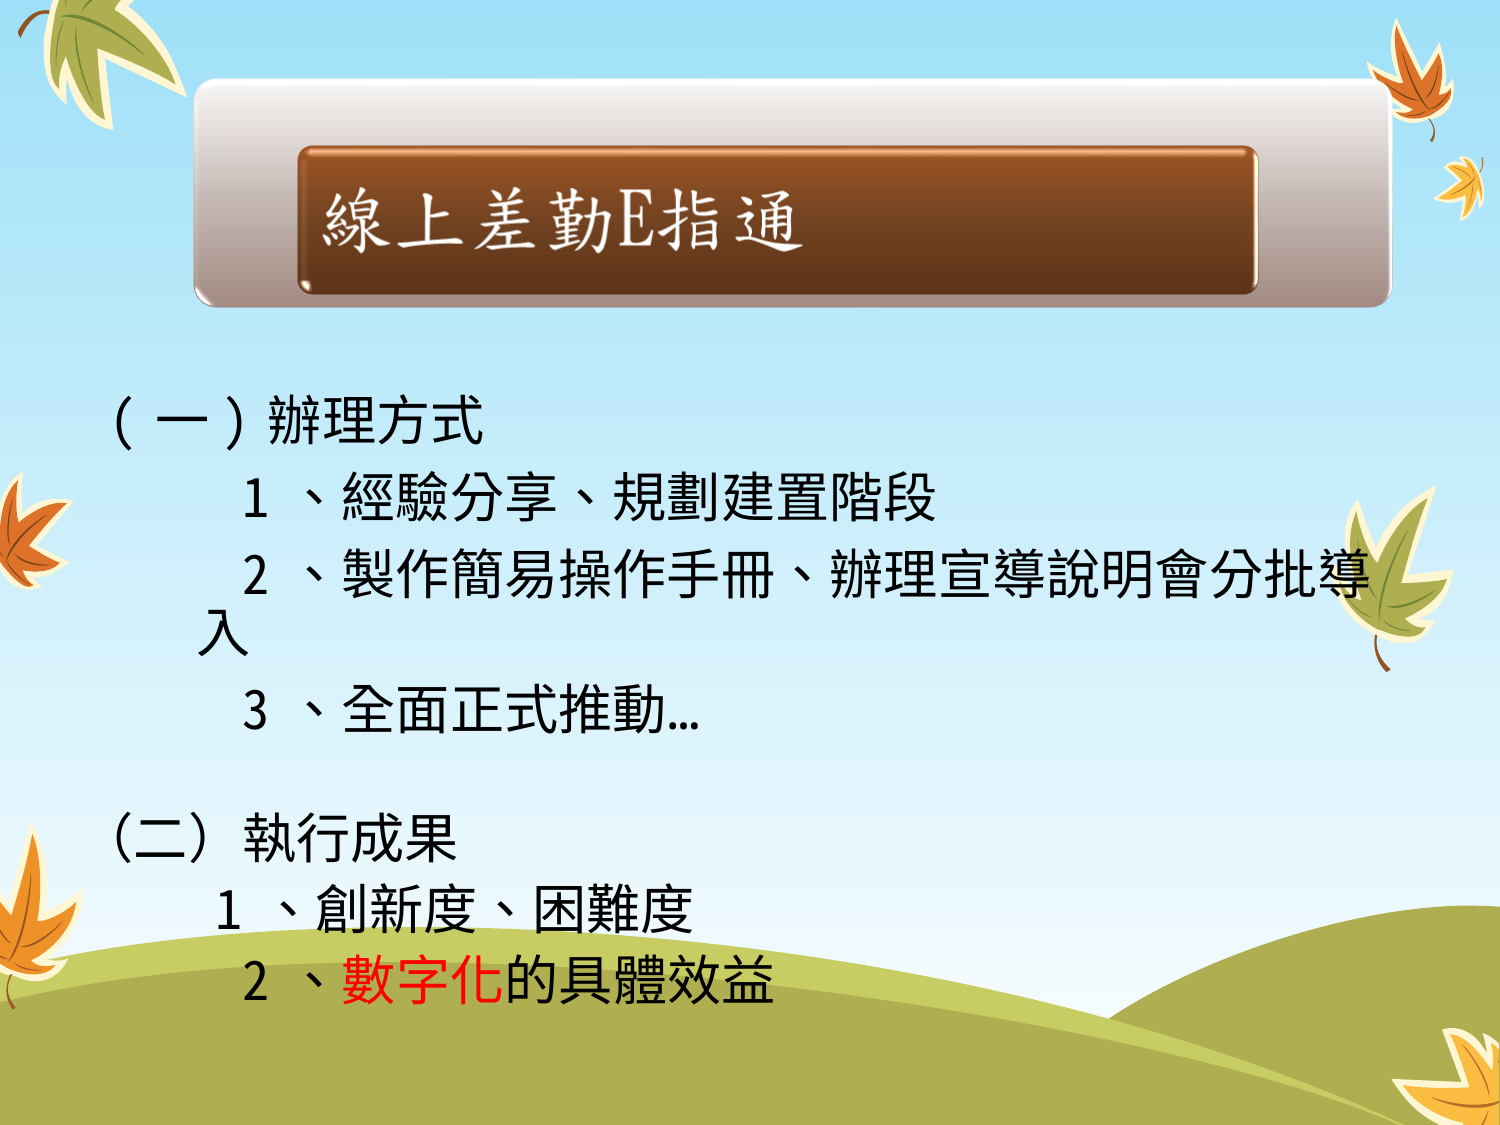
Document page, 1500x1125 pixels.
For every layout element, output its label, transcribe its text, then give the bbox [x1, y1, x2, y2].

picture [191, 76, 1394, 309]
text_box (一)辦理方式 1、經驗分享、規劃建置階段 2、製作簡易操作手冊、辦理宣導說明會分批導入 3、全面正式推動… （二）執行成果 1、創新度、困難度 2、數字化的具體效益 [64, 385, 1436, 1086]
